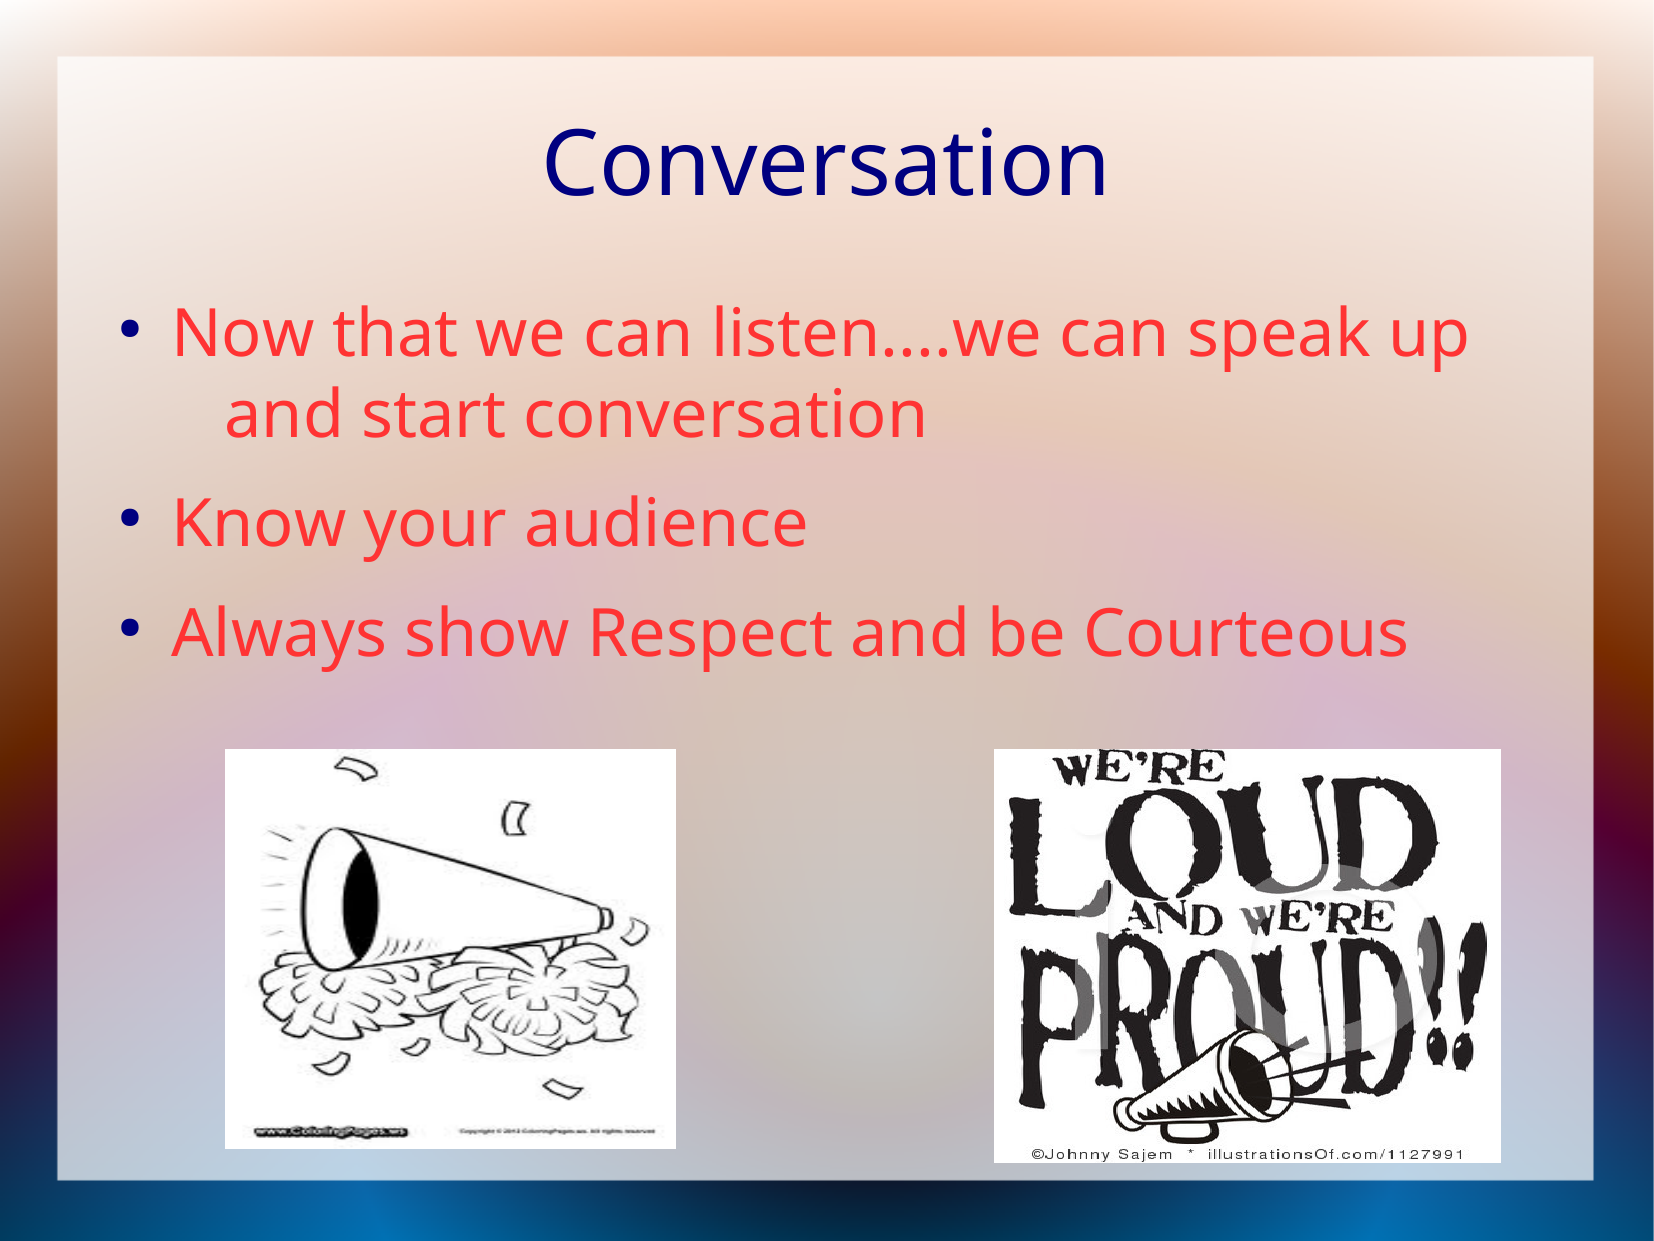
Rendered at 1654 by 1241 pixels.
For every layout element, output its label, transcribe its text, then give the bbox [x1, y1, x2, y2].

title Conversation [82, 62, 1571, 256]
picture [225, 750, 676, 1149]
picture [994, 750, 1501, 1163]
list Now that we can listen....we can speak up and start conversation Know your audience Always show Respect and be Courteous [82, 290, 1571, 1019]
